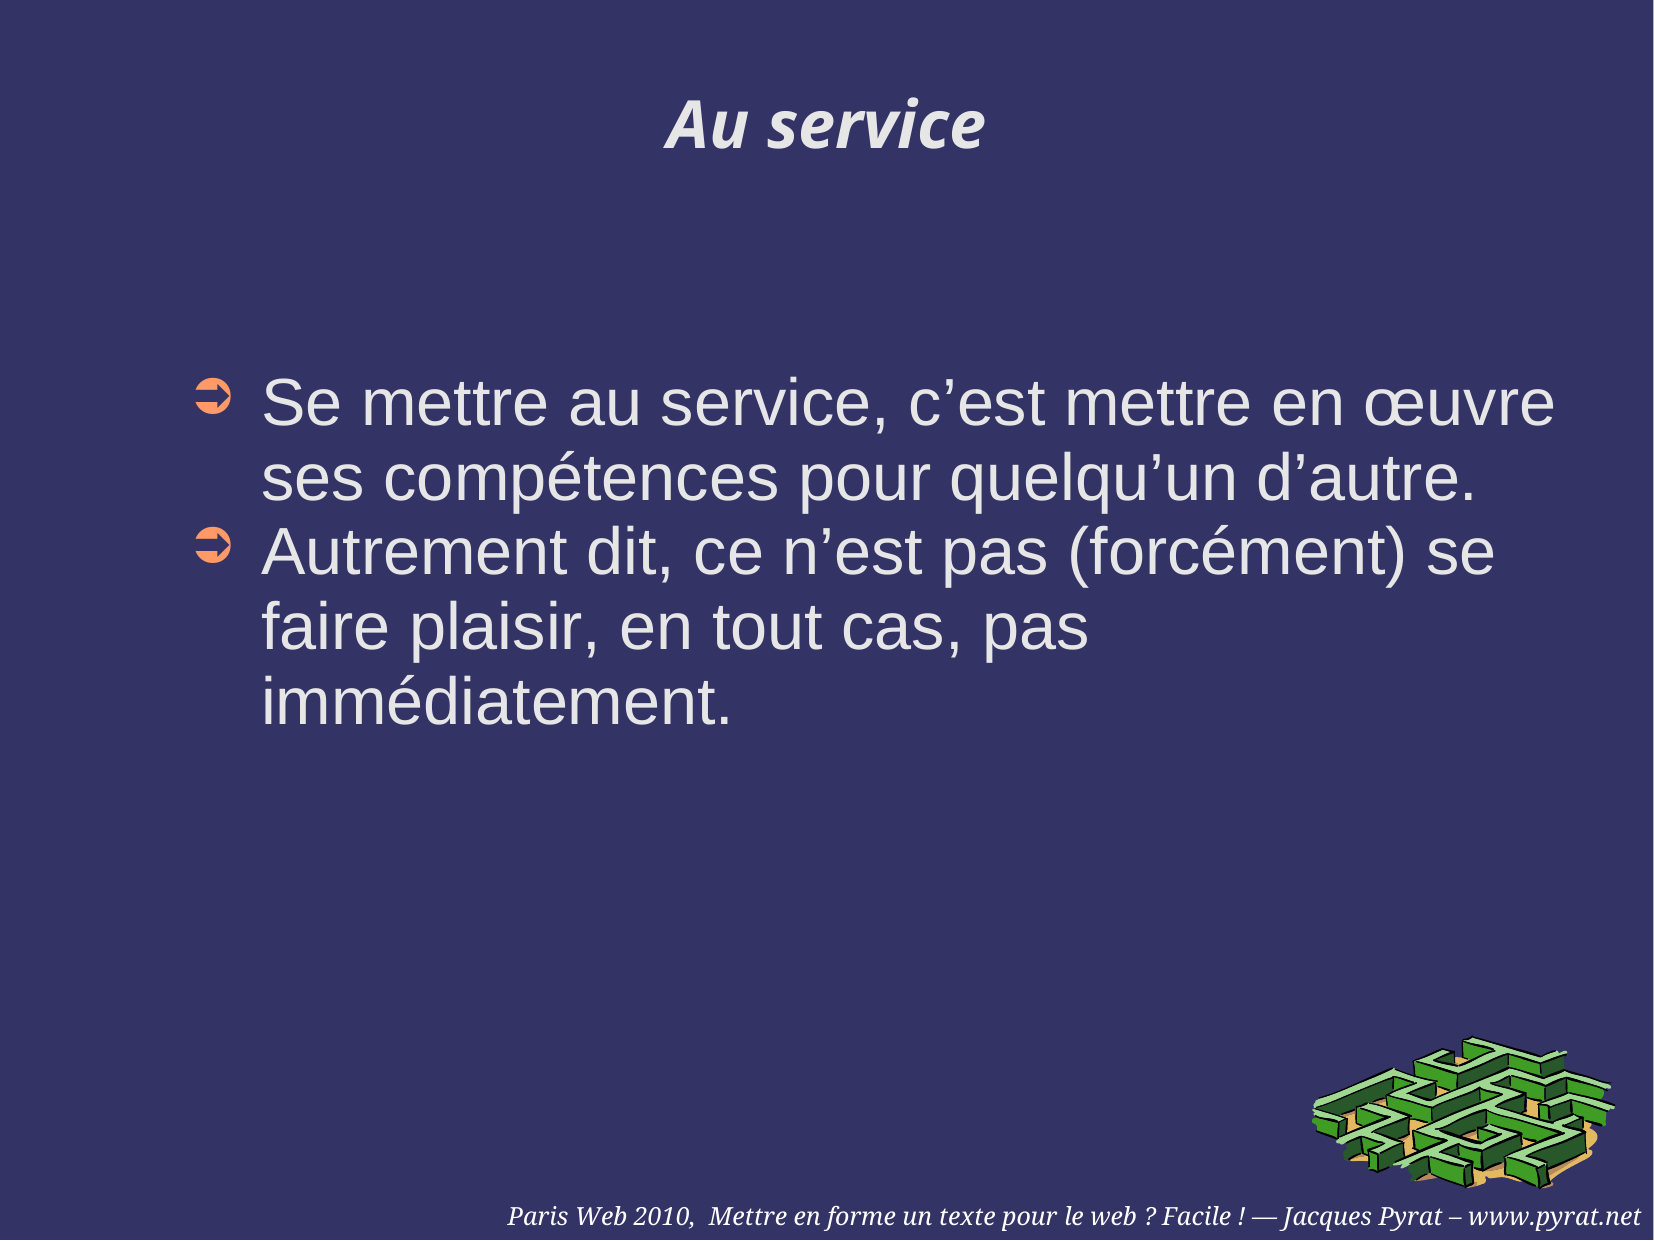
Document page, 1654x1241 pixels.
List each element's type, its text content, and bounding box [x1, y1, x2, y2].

title Au service [121, 19, 1534, 227]
list Se mettre au service, c’est mettre en œuvre ses compétences pour quelqu’un d’autre. Autrement dit, ce n’est pas (forcément) se faire plaisir, en tout cas, pas immédiatement. [178, 364, 1570, 1147]
